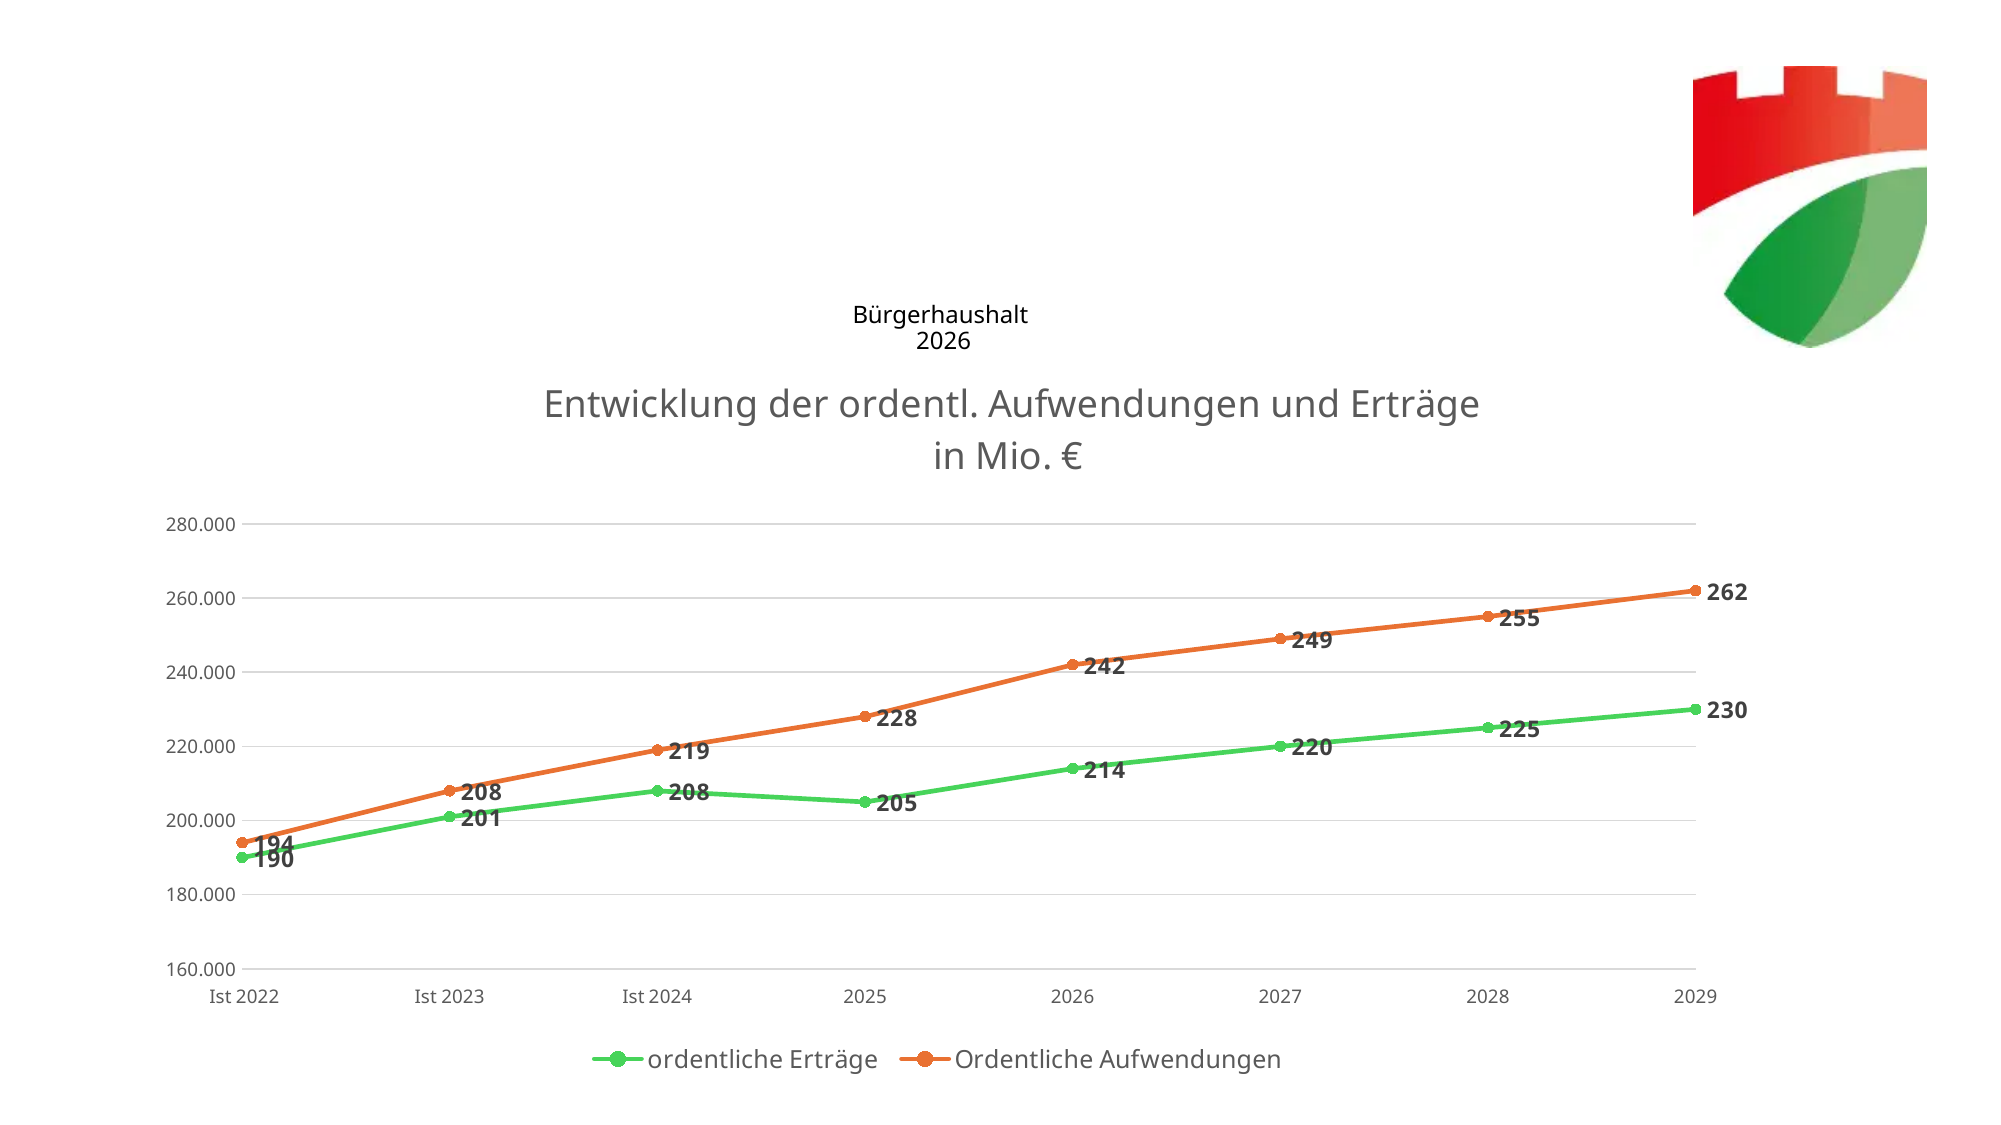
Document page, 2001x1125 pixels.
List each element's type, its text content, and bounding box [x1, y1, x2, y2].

picture [1693, 66, 1927, 348]
title Bürgerhaushalt 2026 [193, 54, 1694, 347]
chart [133, 347, 1751, 1083]
